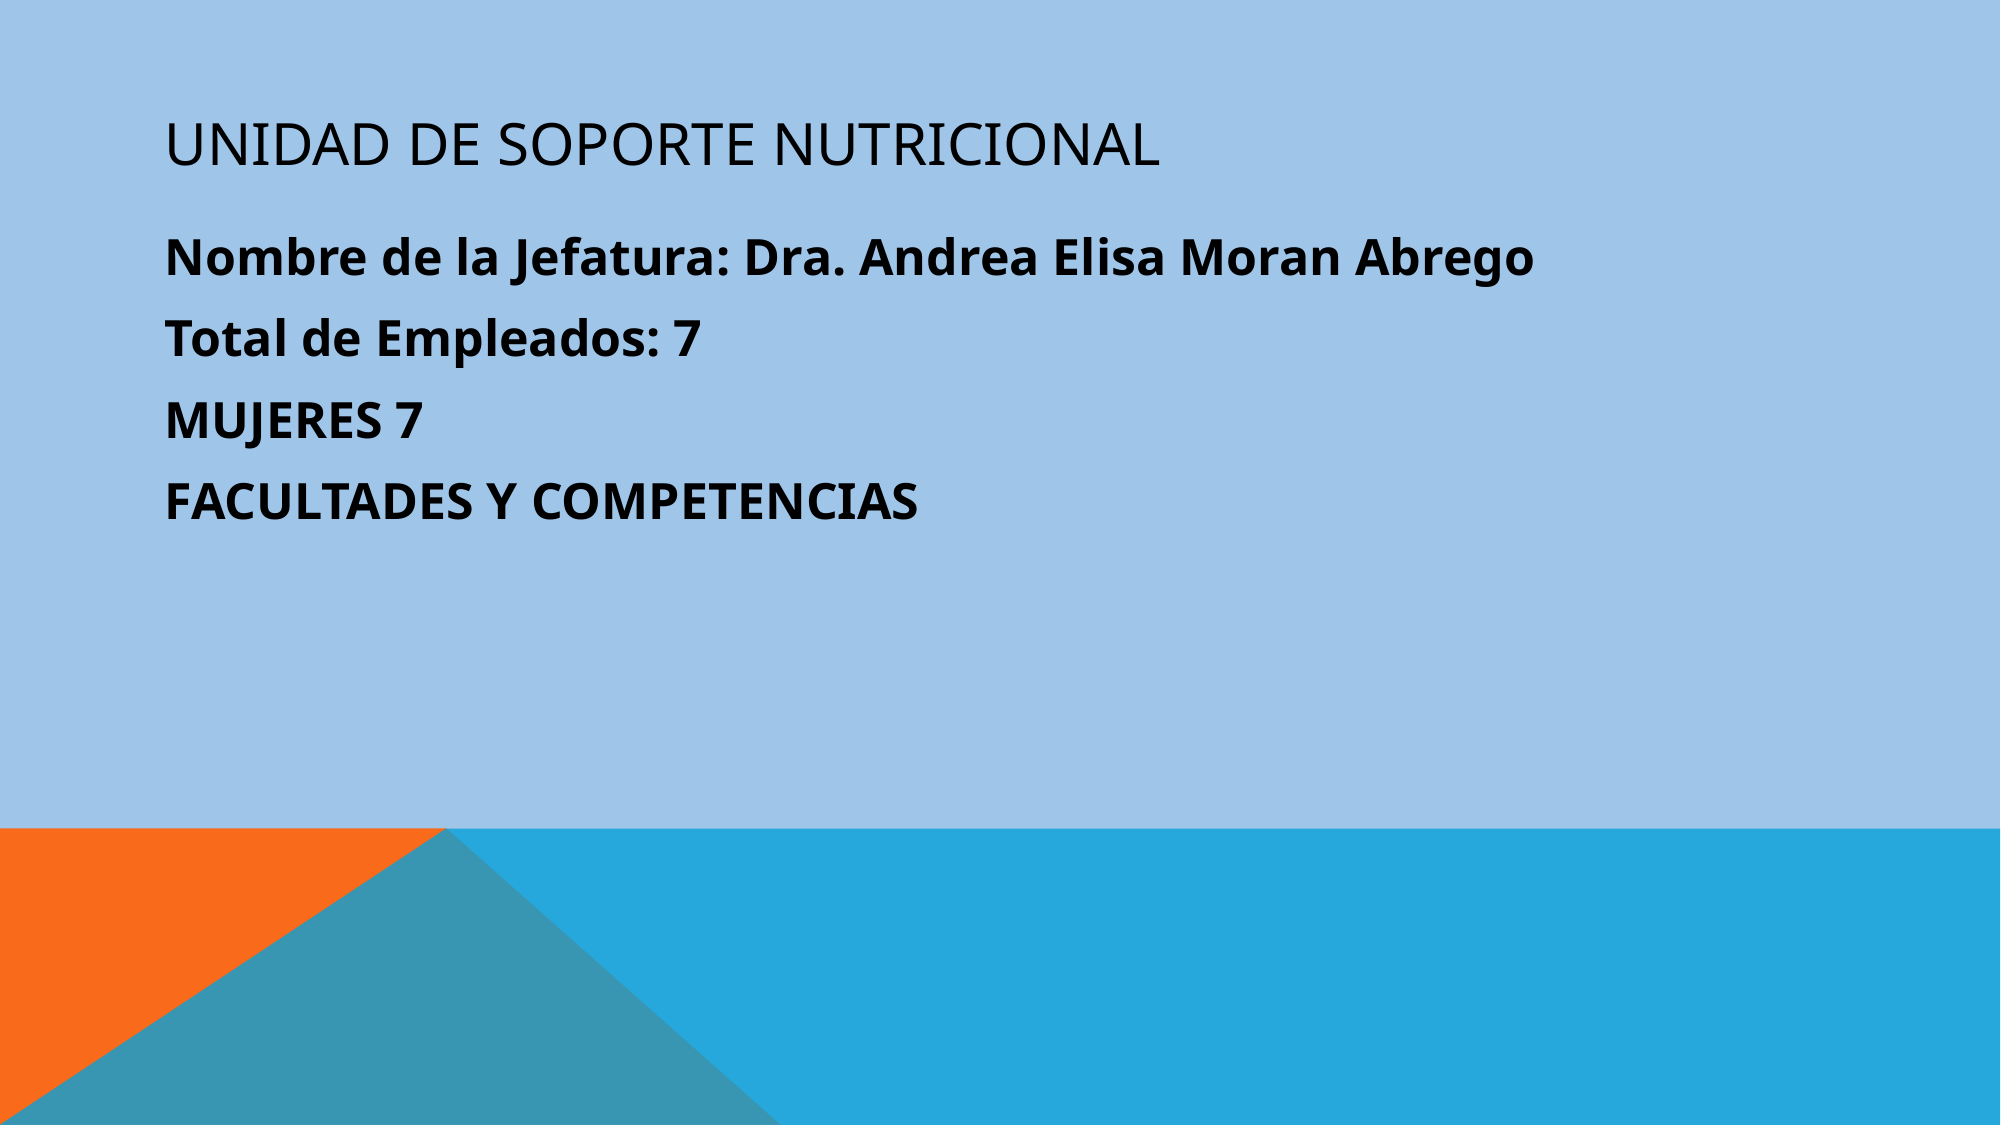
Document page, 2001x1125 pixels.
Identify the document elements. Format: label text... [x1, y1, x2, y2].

text_box UNIDAD DE SOPORTE NUTRICIONAL [149, 99, 1850, 201]
text_box Nombre de la Jefatura: Dra. Andrea Elisa Moran Abrego Total de Empleados: 7 MUJERES 7 FACULTADES Y COMPETENCIAS [149, 213, 1850, 950]
